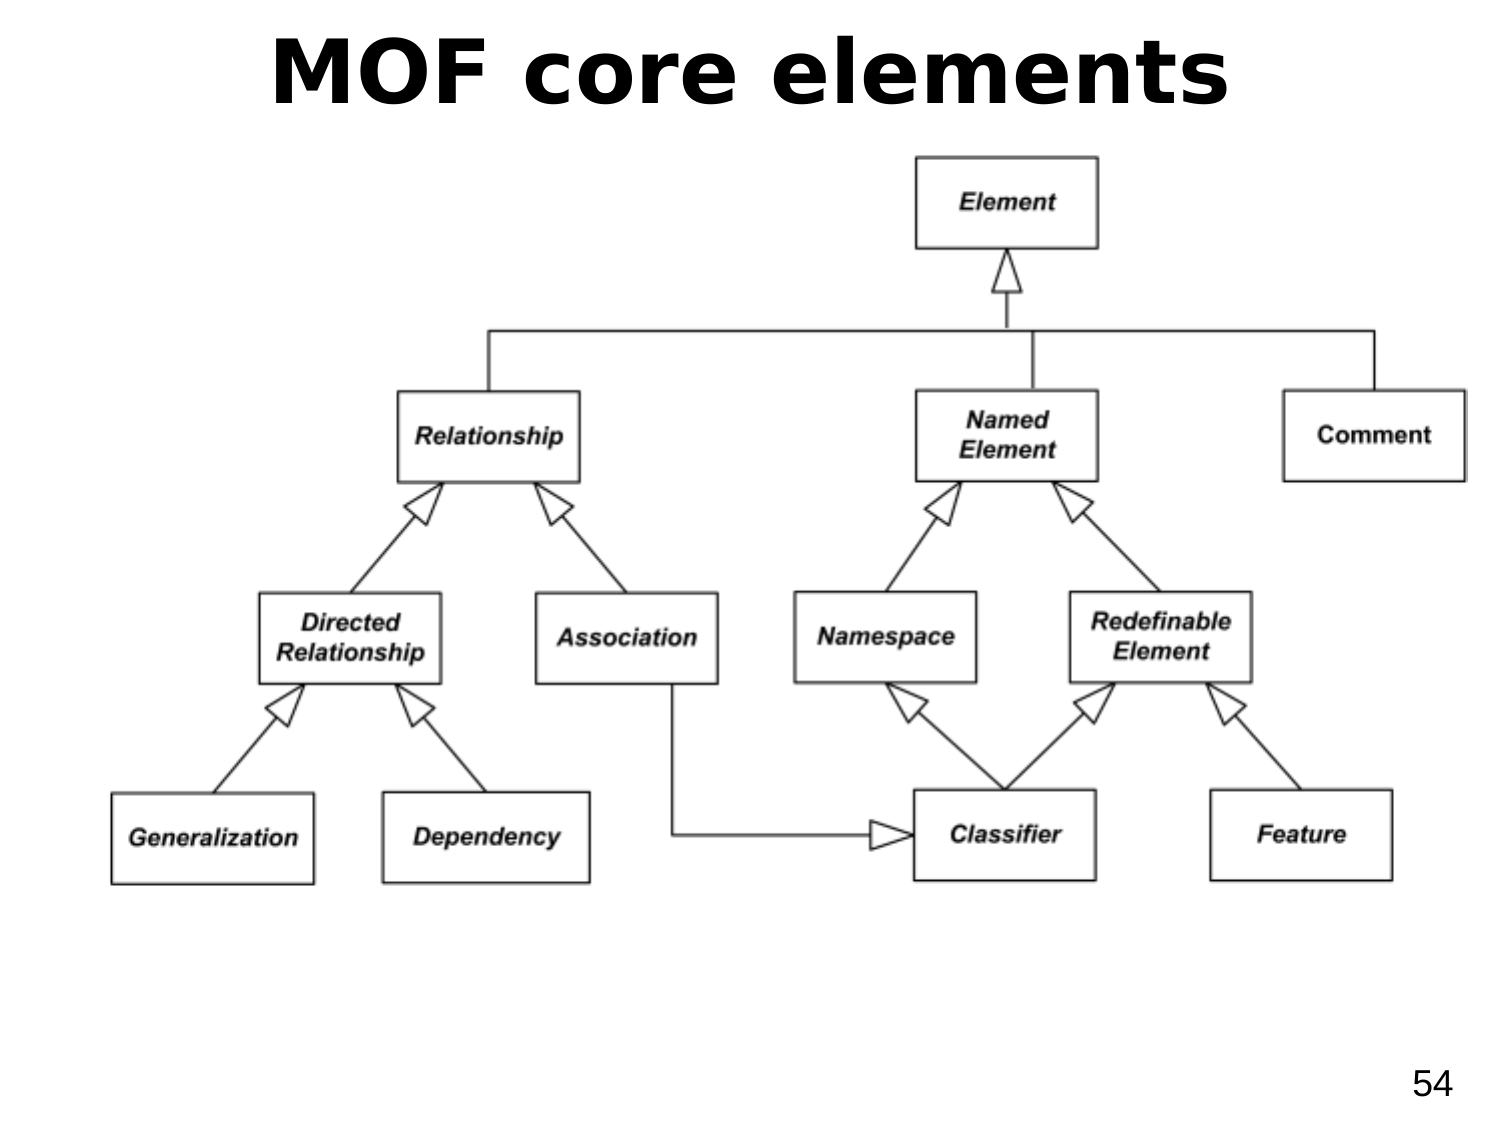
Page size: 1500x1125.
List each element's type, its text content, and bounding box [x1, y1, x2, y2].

picture [107, 152, 1468, 890]
title MOF core elements [75, 17, 1425, 129]
